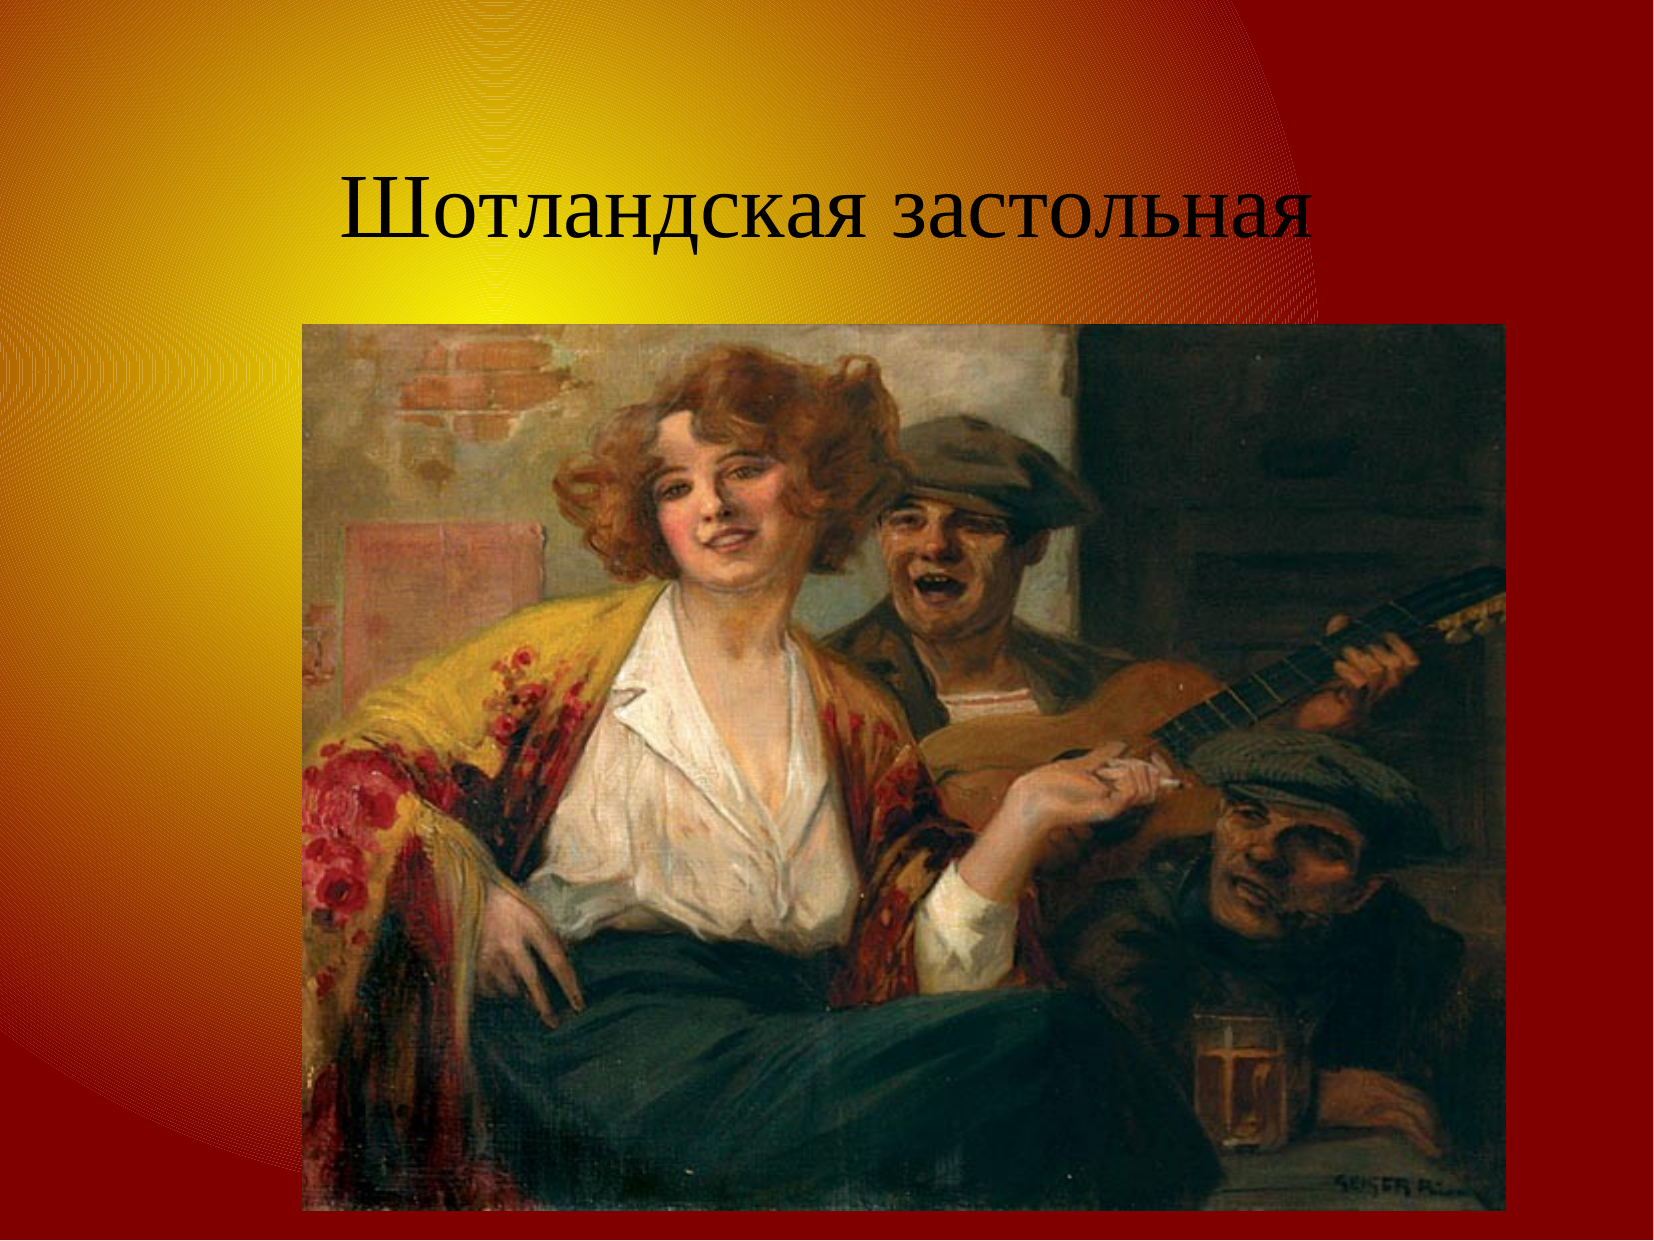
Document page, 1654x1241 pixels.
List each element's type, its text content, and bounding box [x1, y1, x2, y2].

picture [302, 324, 1506, 1211]
title Шотландская застольная [121, 110, 1534, 303]
